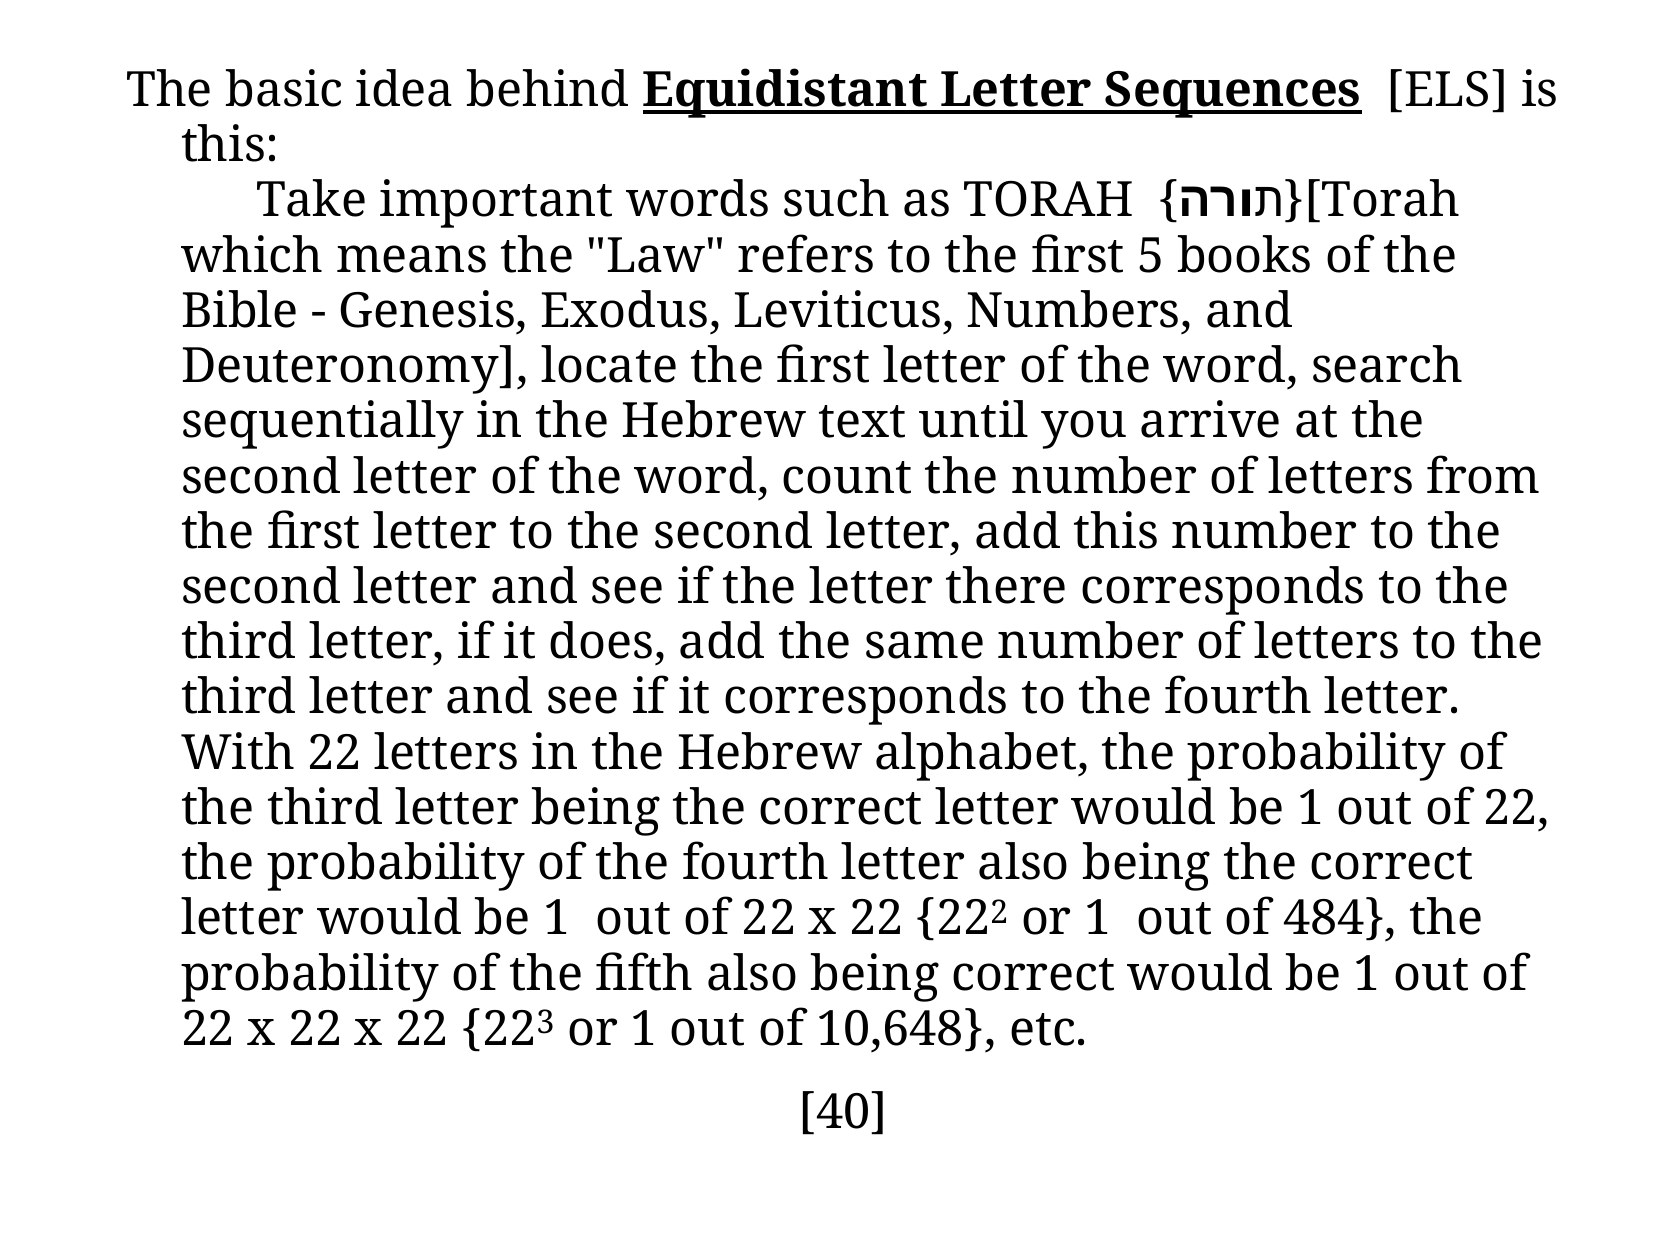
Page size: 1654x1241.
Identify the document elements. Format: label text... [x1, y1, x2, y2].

list The basic idea behind Equidistant Letter Sequences [ELS] is this: Take important words such as TORAH {תורה}[Torah which means the "Law" refers to the first 5 books of the Bible - Genesis, Exodus, Leviticus, Numbers, and Deuteronomy], locate the first letter of the word, search sequentially in the Hebrew text until you arrive at the second letter of the word, count the number of letters from the first letter to the second letter, add this number to the second letter and see if the letter there corresponds to the third letter, if it does, add the same number of letters to the third letter and see if it corresponds to the fourth letter. With 22 letters in the Hebrew alphabet, the probability of the third letter being the correct letter would be 1 out of 22, the probability of the fourth letter also being the correct letter would be 1 out of 22 x 22 {222 or 1 out of 484}, the probability of the fifth also being correct would be 1 out of 22 x 22 x 22 {223 or 1 out of 10,648}, etc. [40] [71, 59, 1560, 1196]
